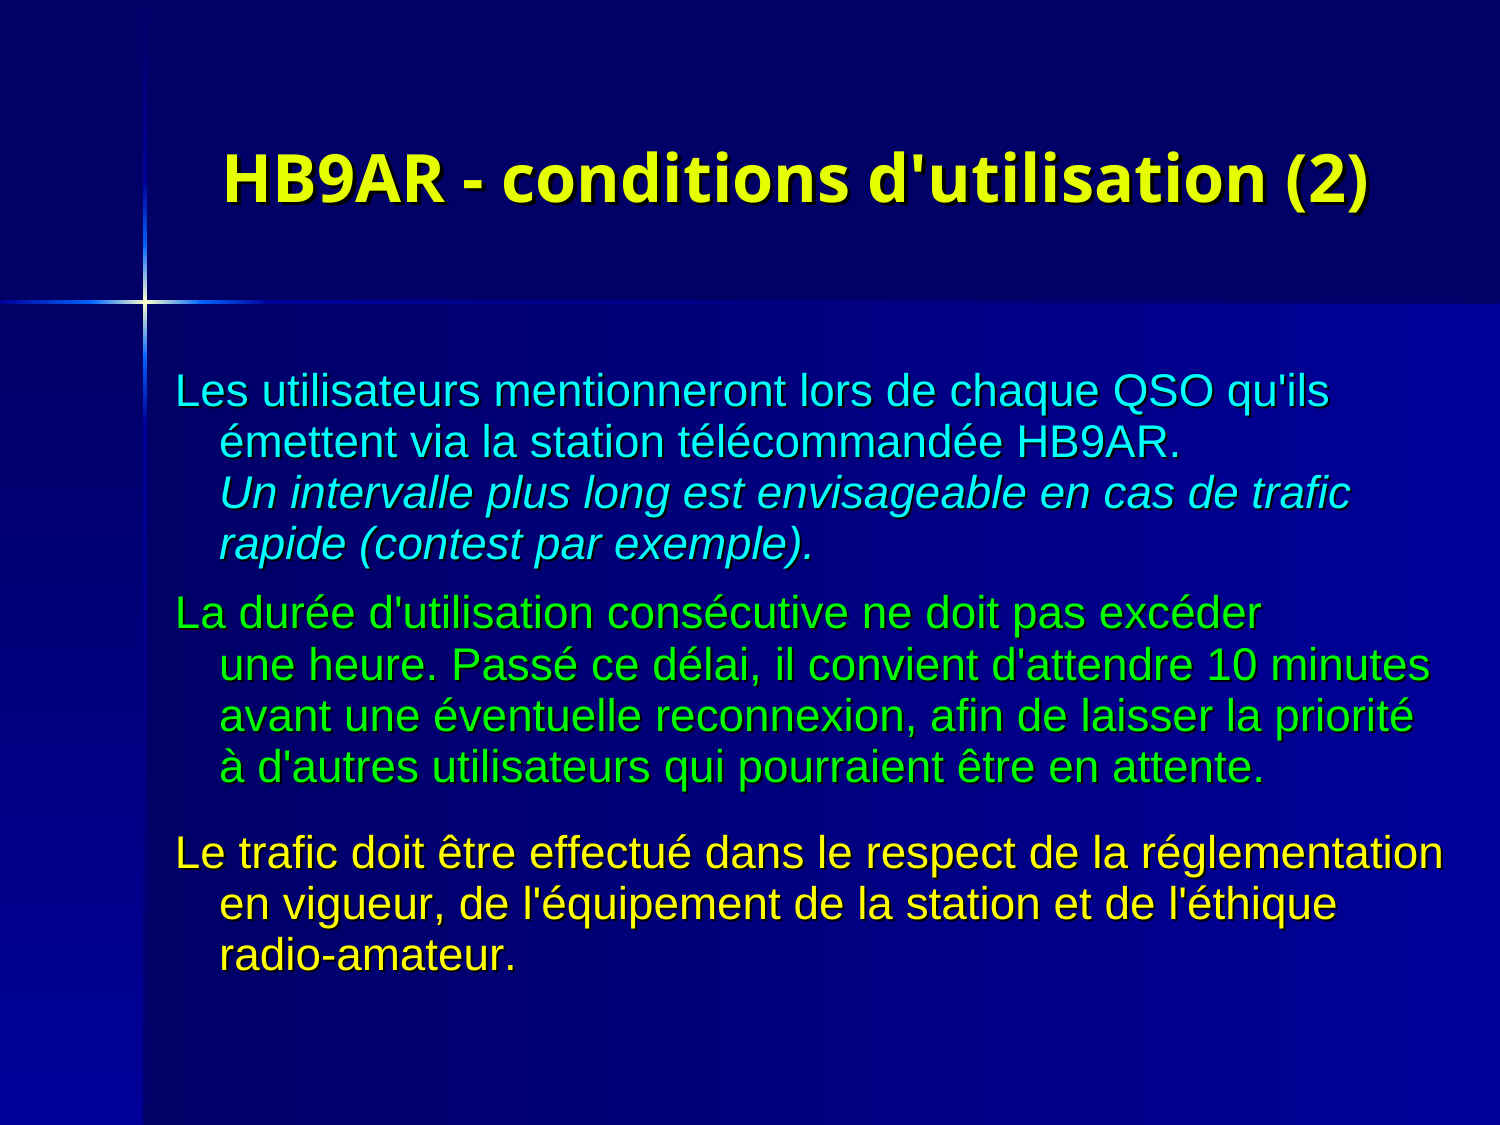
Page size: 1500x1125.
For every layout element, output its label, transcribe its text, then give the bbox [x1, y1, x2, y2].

subtitle Les utilisateurs mentionneront lors de chaque QSO qu'ils émettent via la station télécommandée HB9AR. Un intervalle plus long est envisageable en cas de trafic rapide (contest par exemple). La durée d'utilisation consécutive ne doit pas excéder une heure. Passé ce délai, il convient d'attendre 10 minutes avant une éventuelle reconnexion, afin de laisser la priorité à d'autres utilisateurs qui pourraient être en attente. Le trafic doit être effectué dans le respect de la réglementation en vigueur, de l'équipement de la station et de l'éthique radio-amateur. [174, 332, 1447, 1013]
title HB9AR - conditions d'utilisation (2) [174, 86, 1418, 266]
